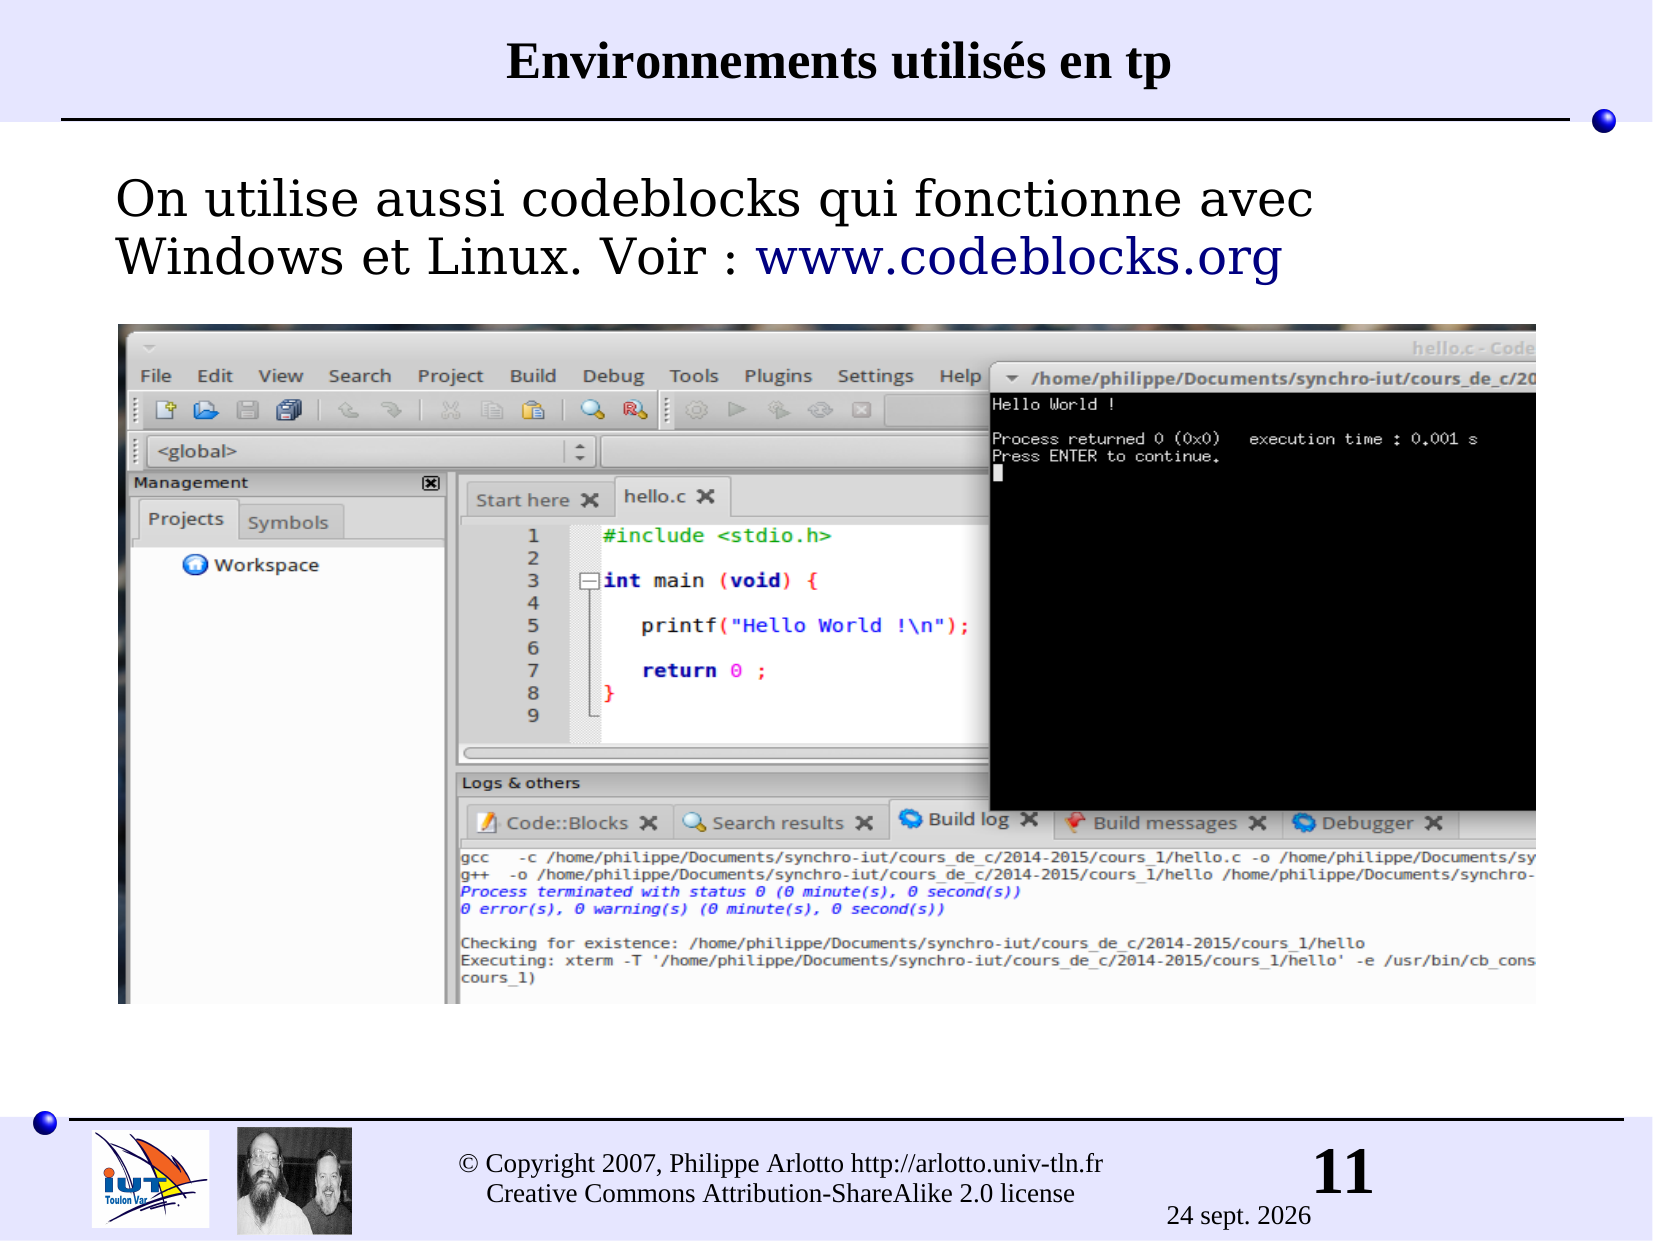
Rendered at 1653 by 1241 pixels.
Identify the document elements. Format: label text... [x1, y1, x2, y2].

text_box On utilise aussi codeblocks qui fonctionne avec Windows et Linux. Voir : www.codeblocks.org [115, 169, 1332, 288]
picture [237, 1127, 352, 1235]
picture [118, 324, 1536, 1004]
title Environnements utilisés en tp [95, 14, 1585, 107]
